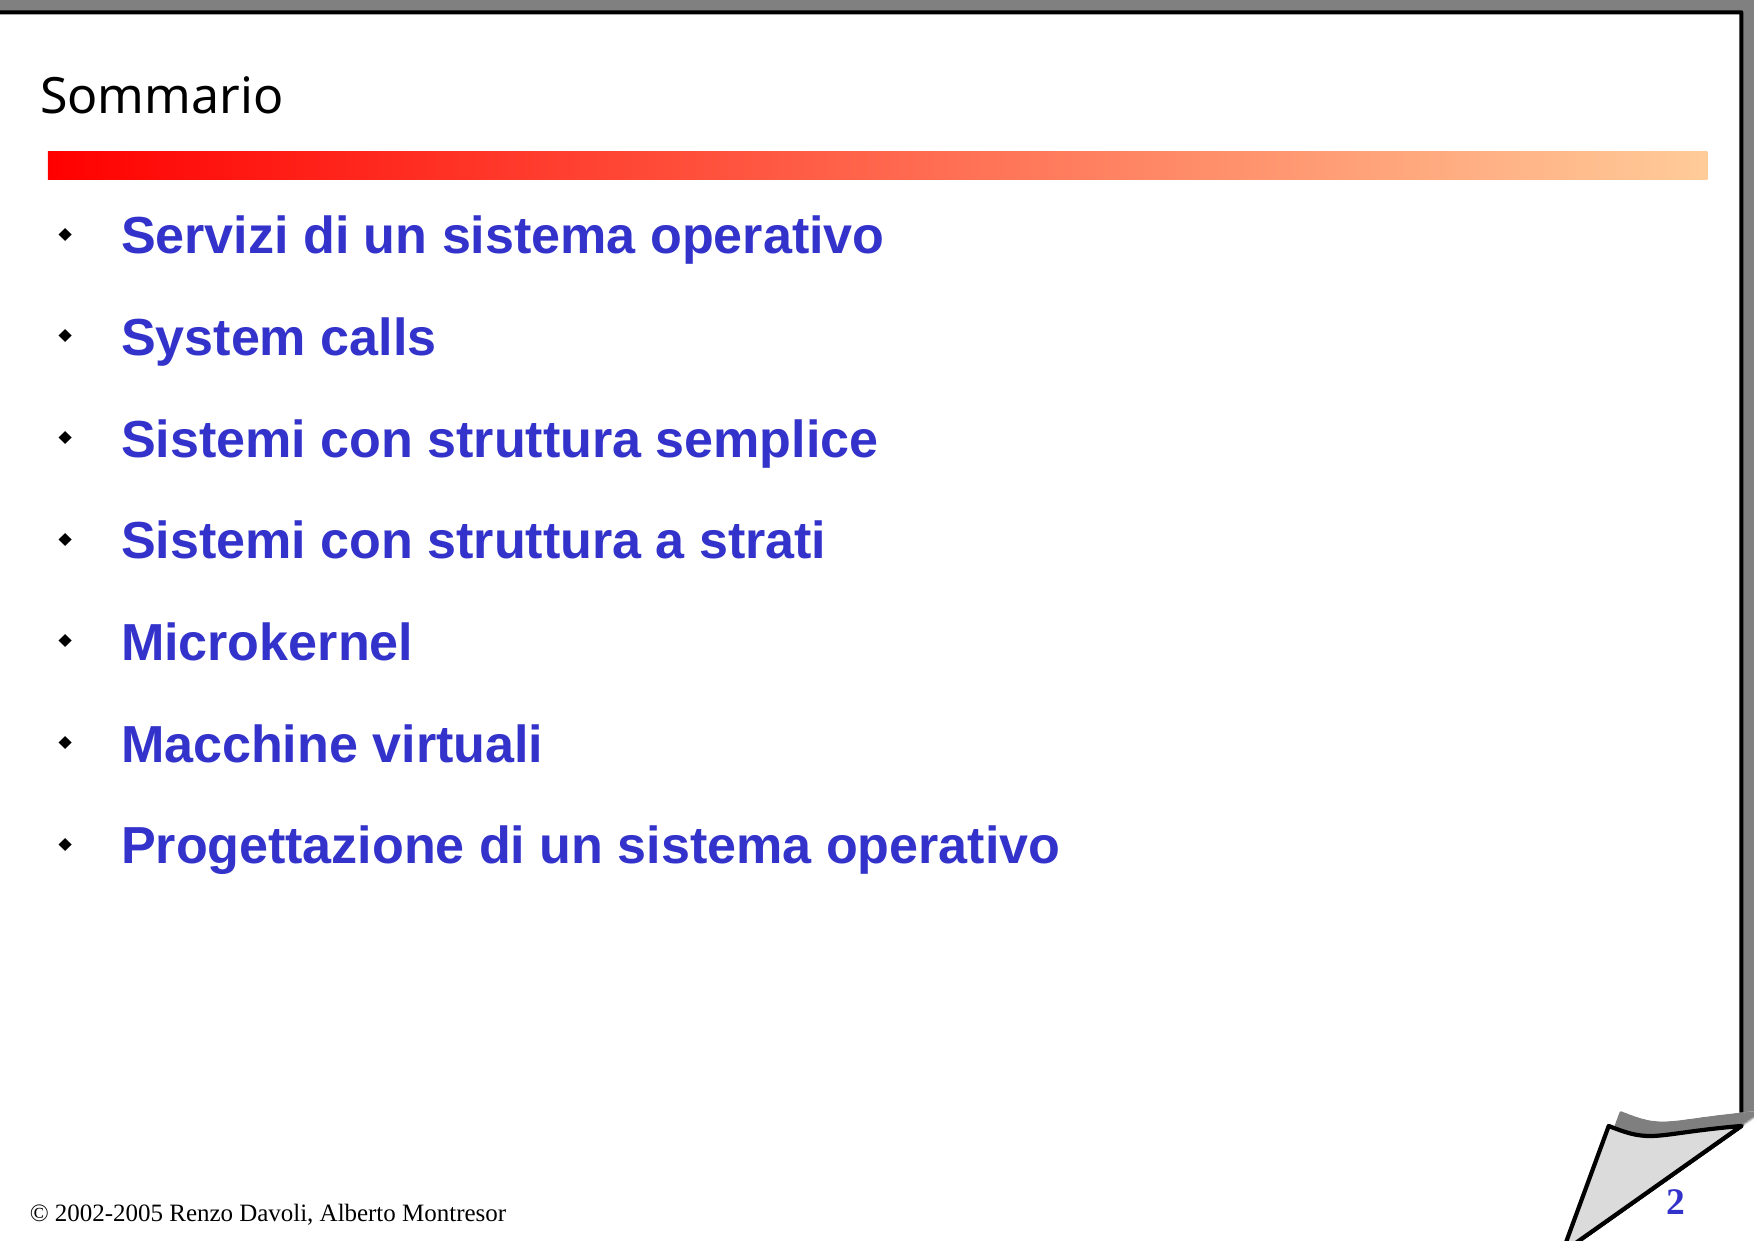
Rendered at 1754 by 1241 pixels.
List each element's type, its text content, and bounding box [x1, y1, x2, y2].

list Servizi di un sistema operativo System calls Sistemi con struttura semplice Sistemi con struttura a strati Microkernel Macchine virtuali Progettazione di un sistema operativo [58, 206, 1696, 1183]
title Sommario [40, 49, 1714, 144]
